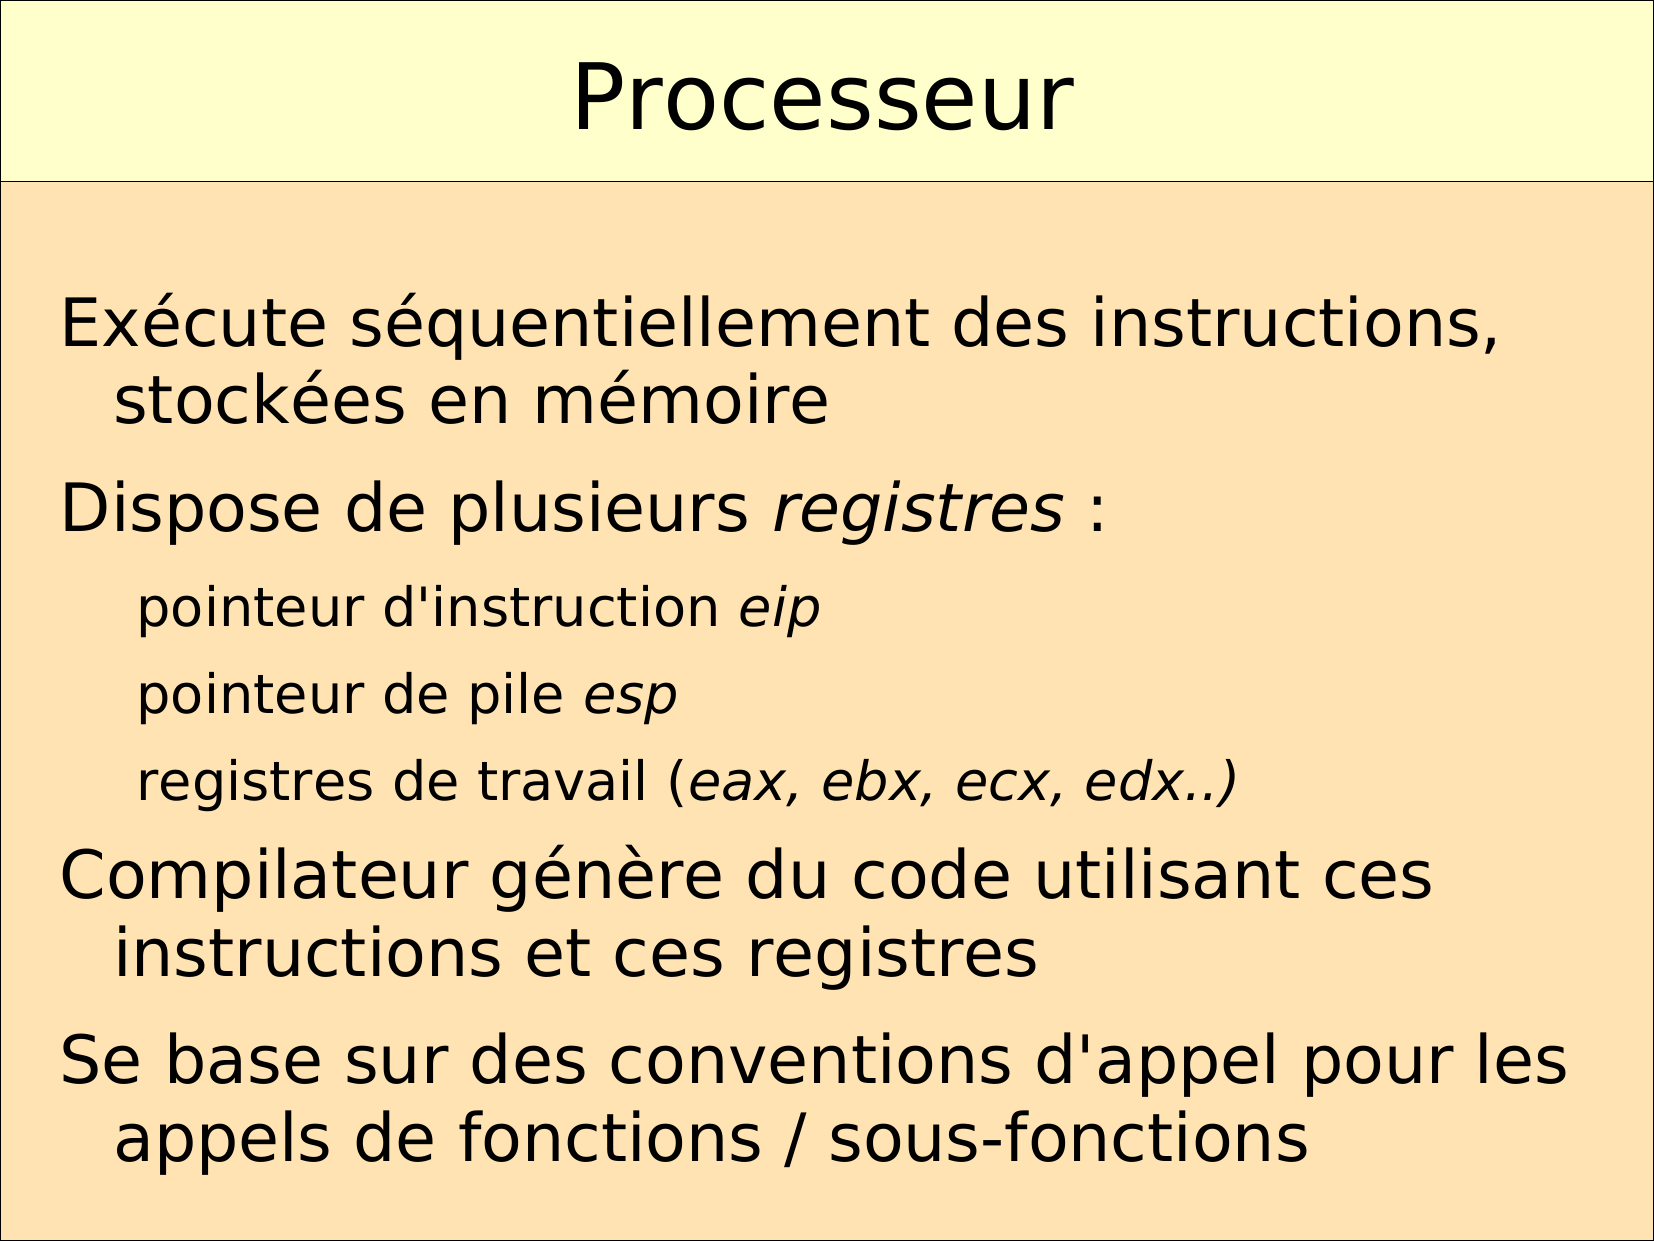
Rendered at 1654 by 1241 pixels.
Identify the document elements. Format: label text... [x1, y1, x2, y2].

title Processeur [114, 38, 1531, 158]
list Exécute séquentiellement des instructions, stockées en mémoire Dispose de plusieurs registres : pointeur d'instruction eip pointeur de pile esp registres de travail (eax, ebx, ecx, edx..) Compilateur génère du code utilisant ces instructions et ces registres Se base sur des conventions d'appel pour les appels de fonctions / sous-fonctions [42, 284, 1581, 1178]
